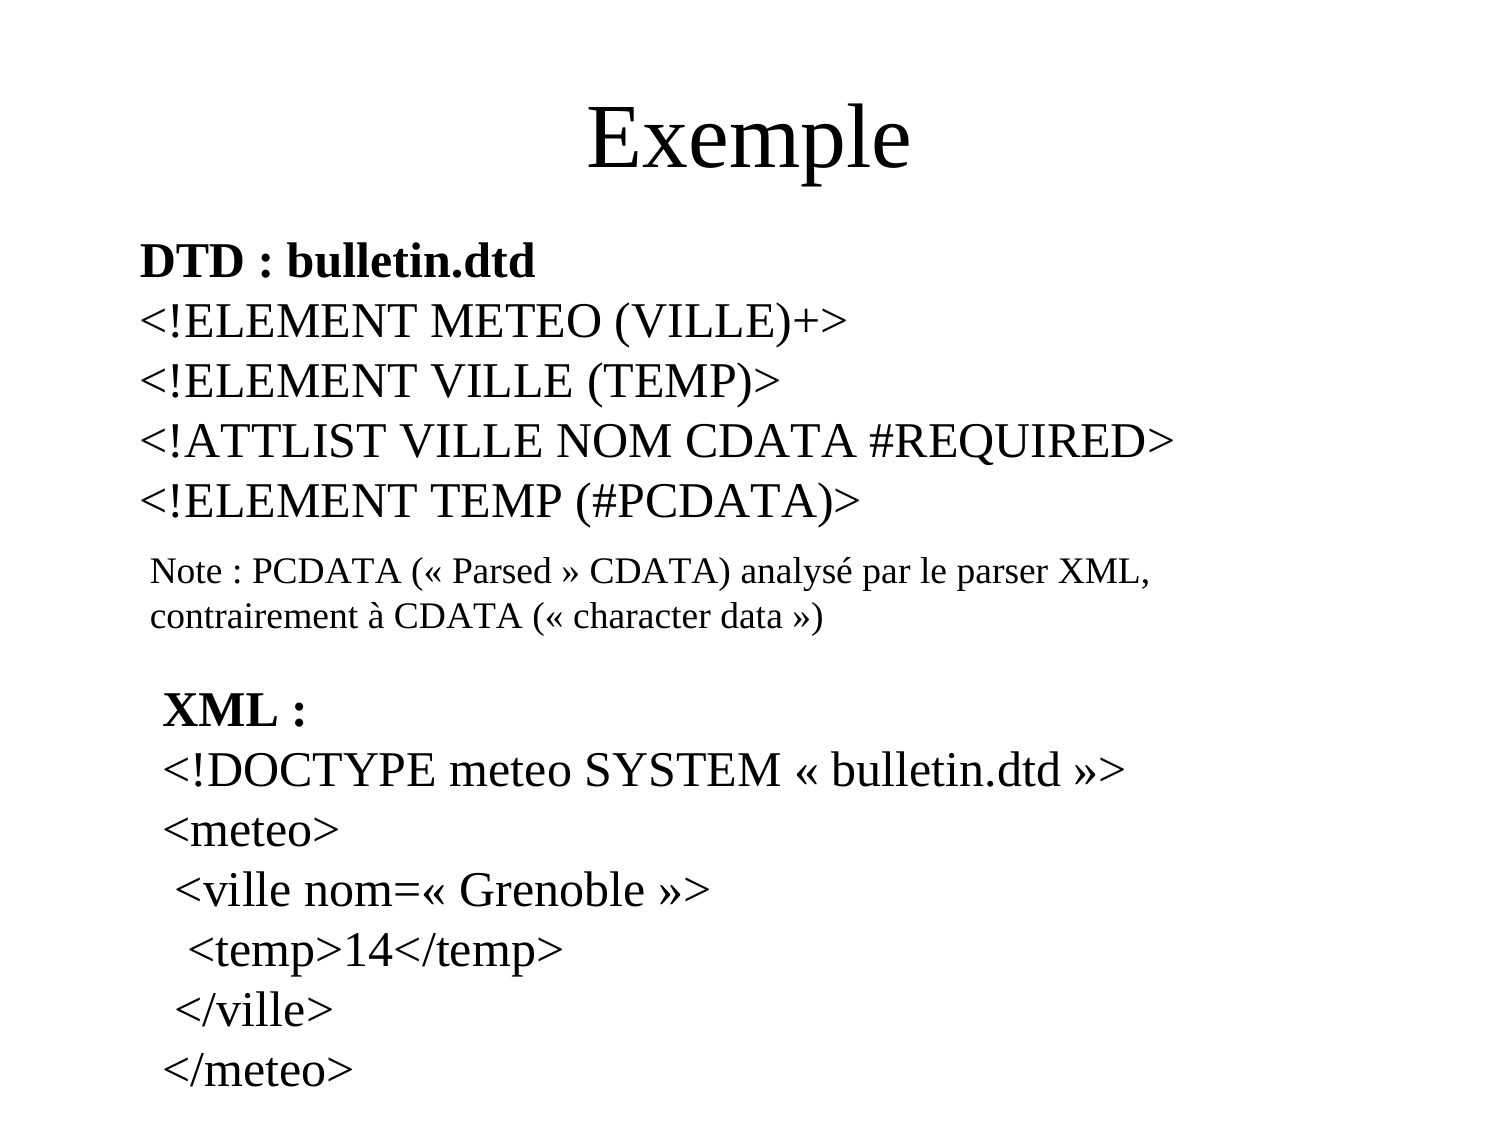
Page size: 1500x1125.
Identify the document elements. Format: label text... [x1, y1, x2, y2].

text_box DTD : bulletin.dtd <!ELEMENT METEO (VILLE)+> <!ELEMENT VILLE (TEMP)> <!ATTLIST VILLE NOM CDATA #REQUIRED> <!ELEMENT TEMP (#PCDATA)> [124, 219, 1191, 536]
title Exemple [112, 42, 1388, 231]
text_box XML : <!DOCTYPE meteo SYSTEM « bulletin.dtd »> <meteo> <ville nom=« Grenoble »> <temp>14</temp> </ville> </meteo> [147, 668, 1311, 1105]
text_box Note : PCDATA (« Parsed » CDATA) analysé par le parser XML, contrairement à CDATA (« character data ») [135, 538, 1167, 645]
